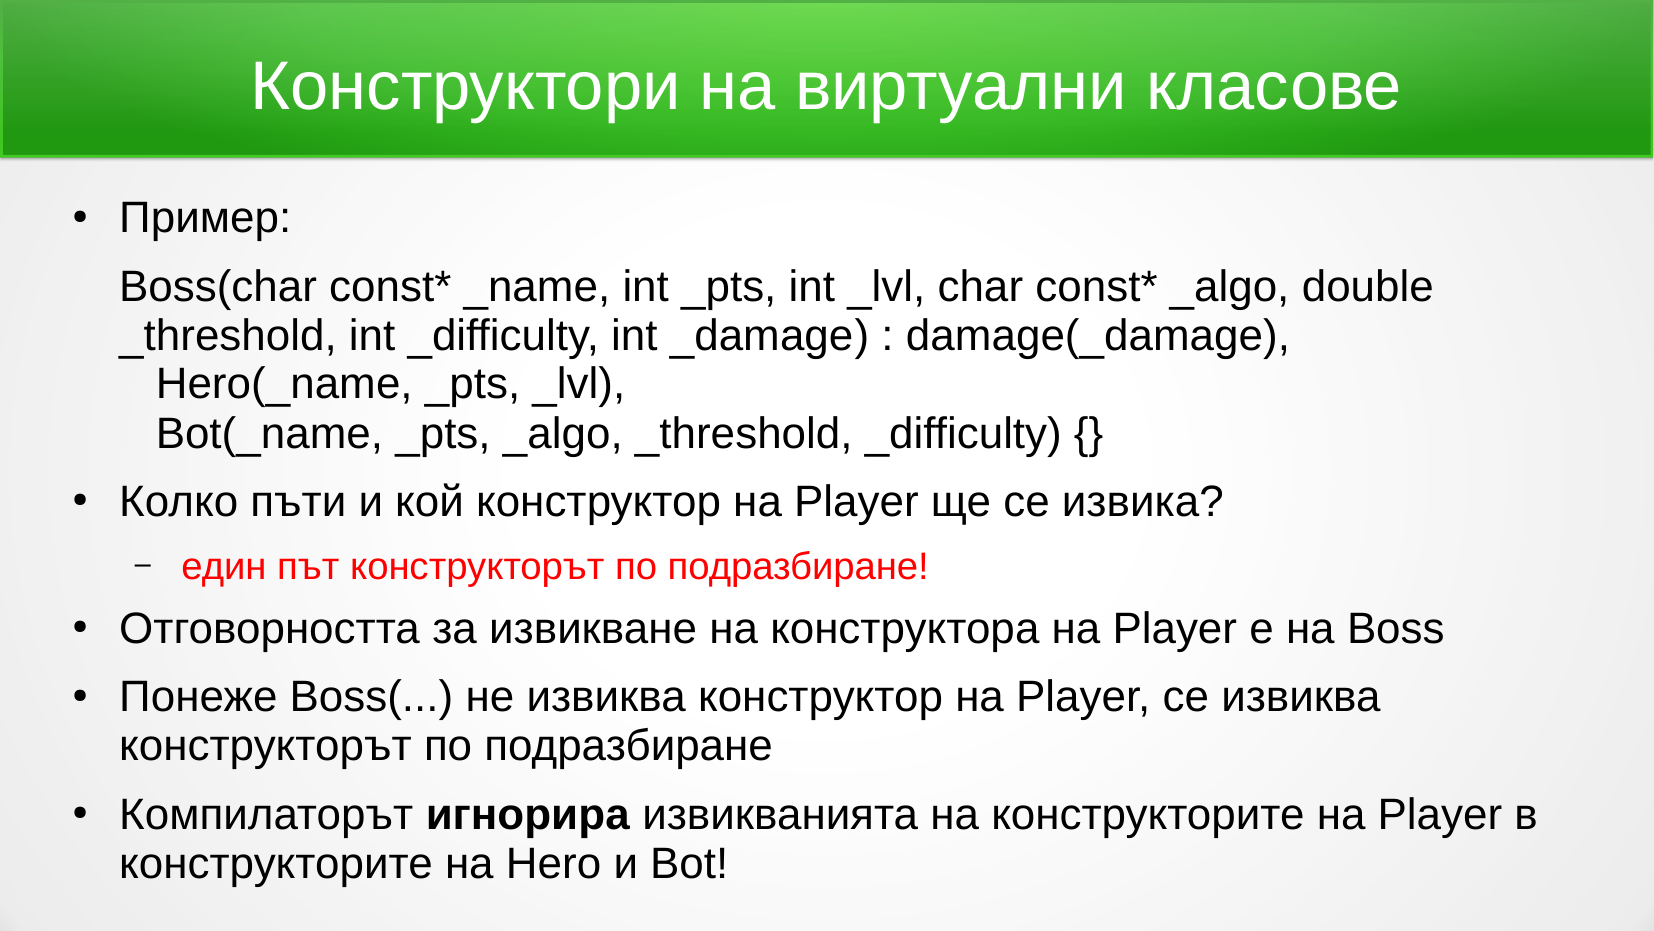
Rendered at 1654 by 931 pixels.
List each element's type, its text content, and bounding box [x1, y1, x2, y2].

title Конструктори на виртуални класове [82, 37, 1571, 135]
list Пример: Boss(char const* _name, int _pts, int _lvl, char const* _algo, double _threshold, int _difficulty, int _damage) : damage(_damage), Hero(_name, _pts, _lvl), Bot(_name, _pts, _algo, _threshold, _difficulty) {} Колко пъти и кой конструктор на Player ще се извика? един път конструкторът по подразбиране! Отговорността за извикване на конструктора на Player е на Boss Понеже Boss(...) не извиква конструктор на Player, се извиква конструкторът по подразбиране Компилаторът игнорира извикванията на конструкторите на Player в конструкторите на Hero и Bot! [56, 192, 1619, 898]
